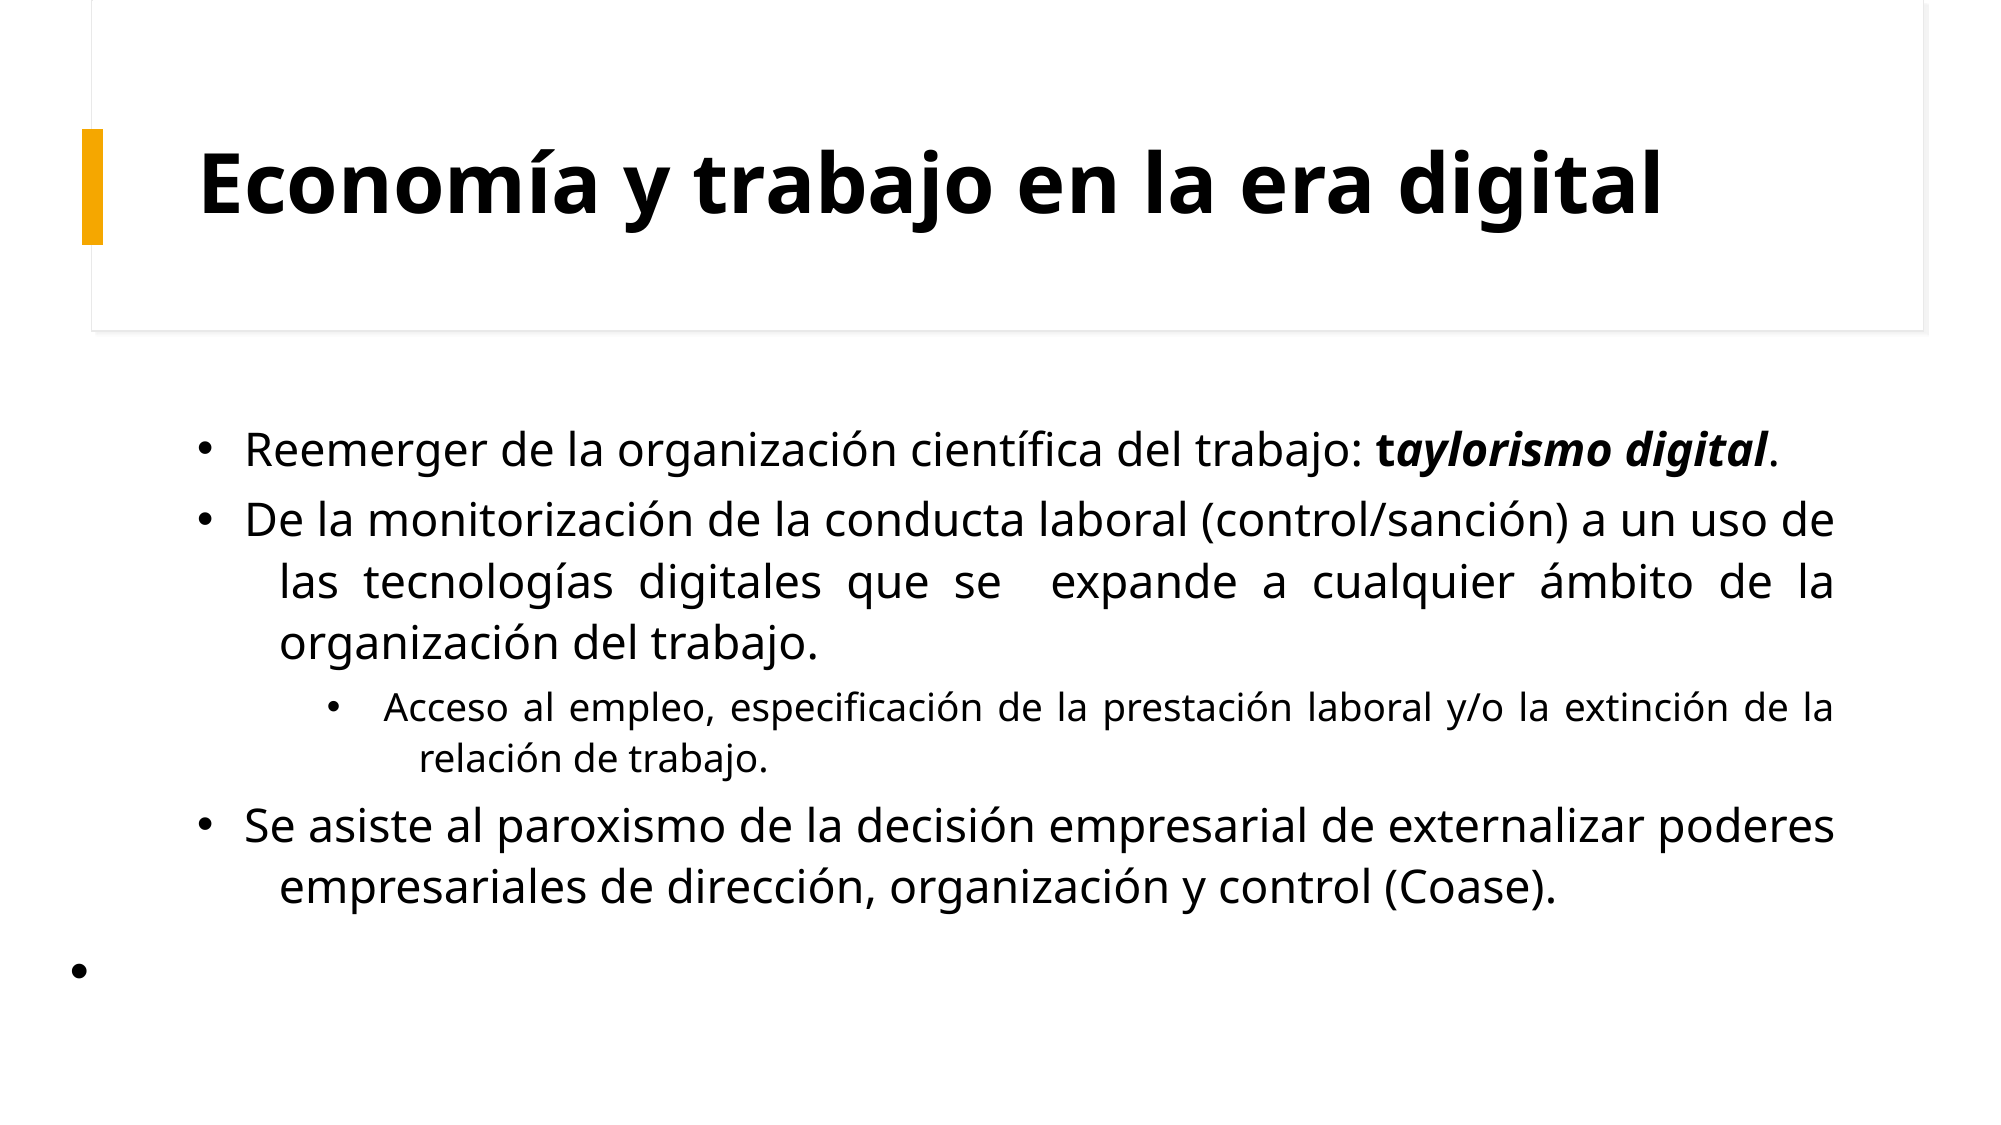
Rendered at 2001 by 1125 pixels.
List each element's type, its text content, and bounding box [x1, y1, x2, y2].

list Reemerger de la organización científica del trabajo: taylorismo digital. De la monitorización de la conducta laboral (control/sanción) a un uso de las tecnologías digitales que se expande a cualquier ámbito de la organización del trabajo. Acceso al empleo, especificación de la prestación laboral y/o la extinción de la relación de trabajo. Se asiste al paroxismo de la decisión empresarial de externalizar poderes empresariales de dirección, organización y control (Coase). [54, 406, 1852, 1013]
title Economía y trabajo en la era digital [183, 90, 1852, 284]
